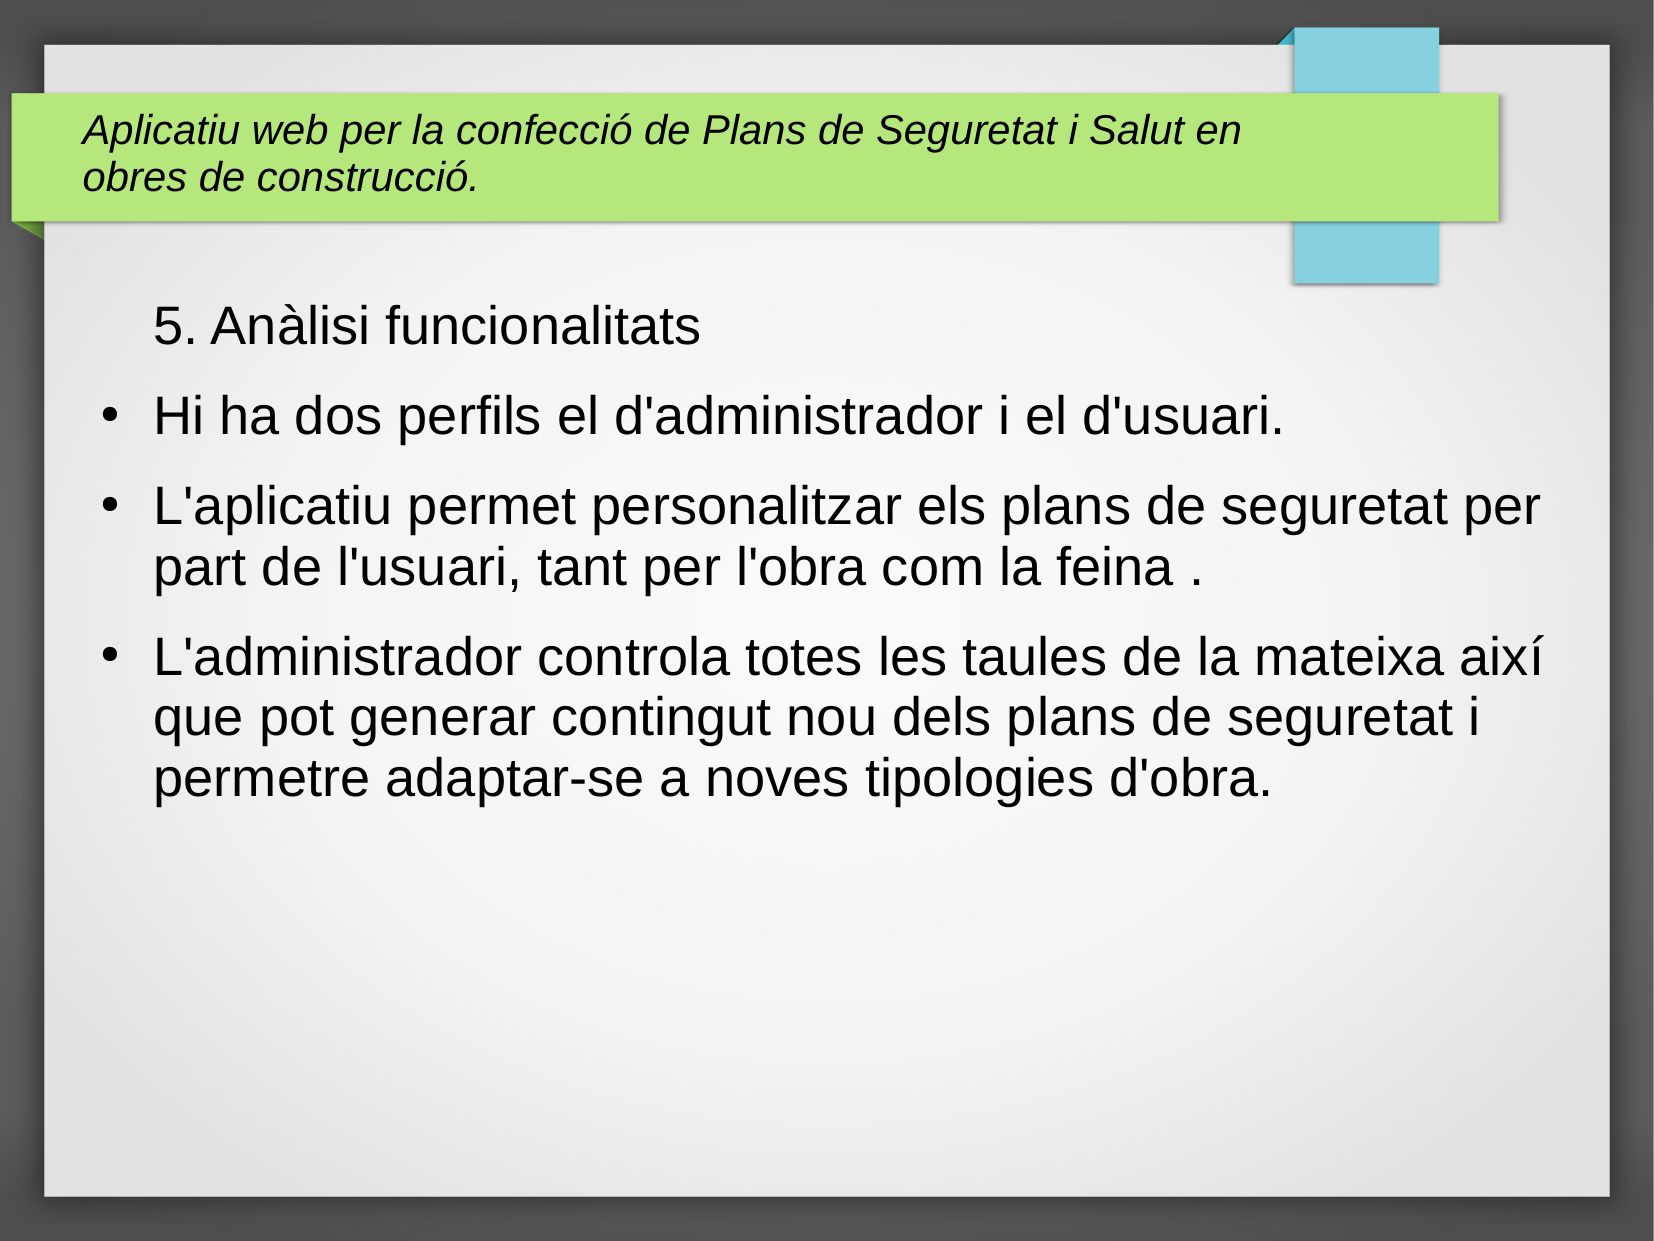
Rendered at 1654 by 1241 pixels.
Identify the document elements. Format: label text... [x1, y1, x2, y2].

picture [0, 0, 1654, 1241]
list 5. Anàlisi funcionalitats Hi ha dos perfils el d'administrador i el d'usuari. L'aplicatiu permet personalitzar els plans de seguretat per part de l'usuari, tant per l'obra com la feina . L'administrador controla totes les taules de la mateixa així que pot generar contingut nou dels plans de seguretat i permetre adaptar-se a noves tipologies d'obra. [82, 295, 1571, 1015]
title Aplicatiu web per la confecció de Plans de Seguretat i Salut en obres de construcció. [82, 94, 1264, 213]
